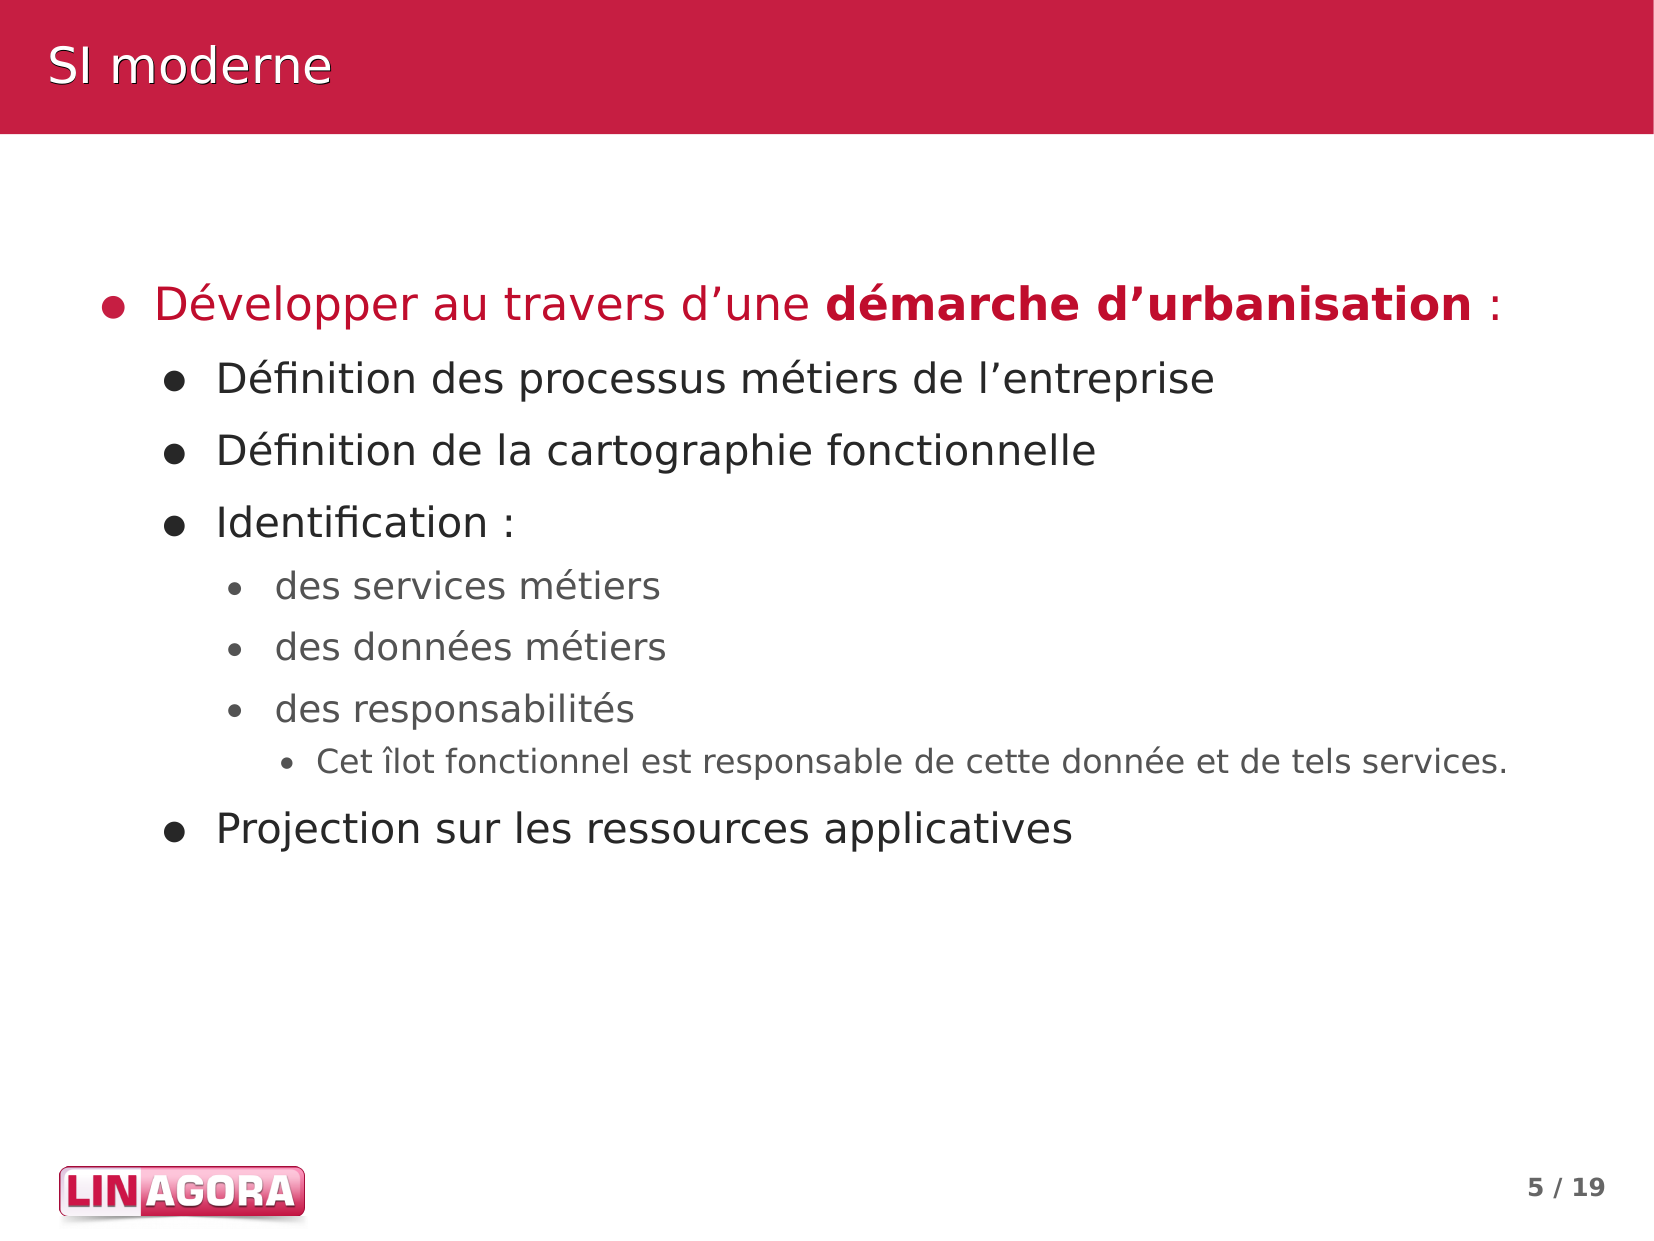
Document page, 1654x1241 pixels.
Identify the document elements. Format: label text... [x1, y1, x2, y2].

list Développer au travers d’une démarche d’urbanisation : Définition des processus métiers de l’entreprise Définition de la cartographie fonctionnelle Identification : des services métiers des données métiers des responsabilités Cet îlot fonctionnel est responsable de cette donnée et de tels services. Projection sur les ressources applicatives [82, 277, 1571, 1022]
picture [59, 1166, 308, 1229]
title SI moderne [47, 7, 1624, 126]
